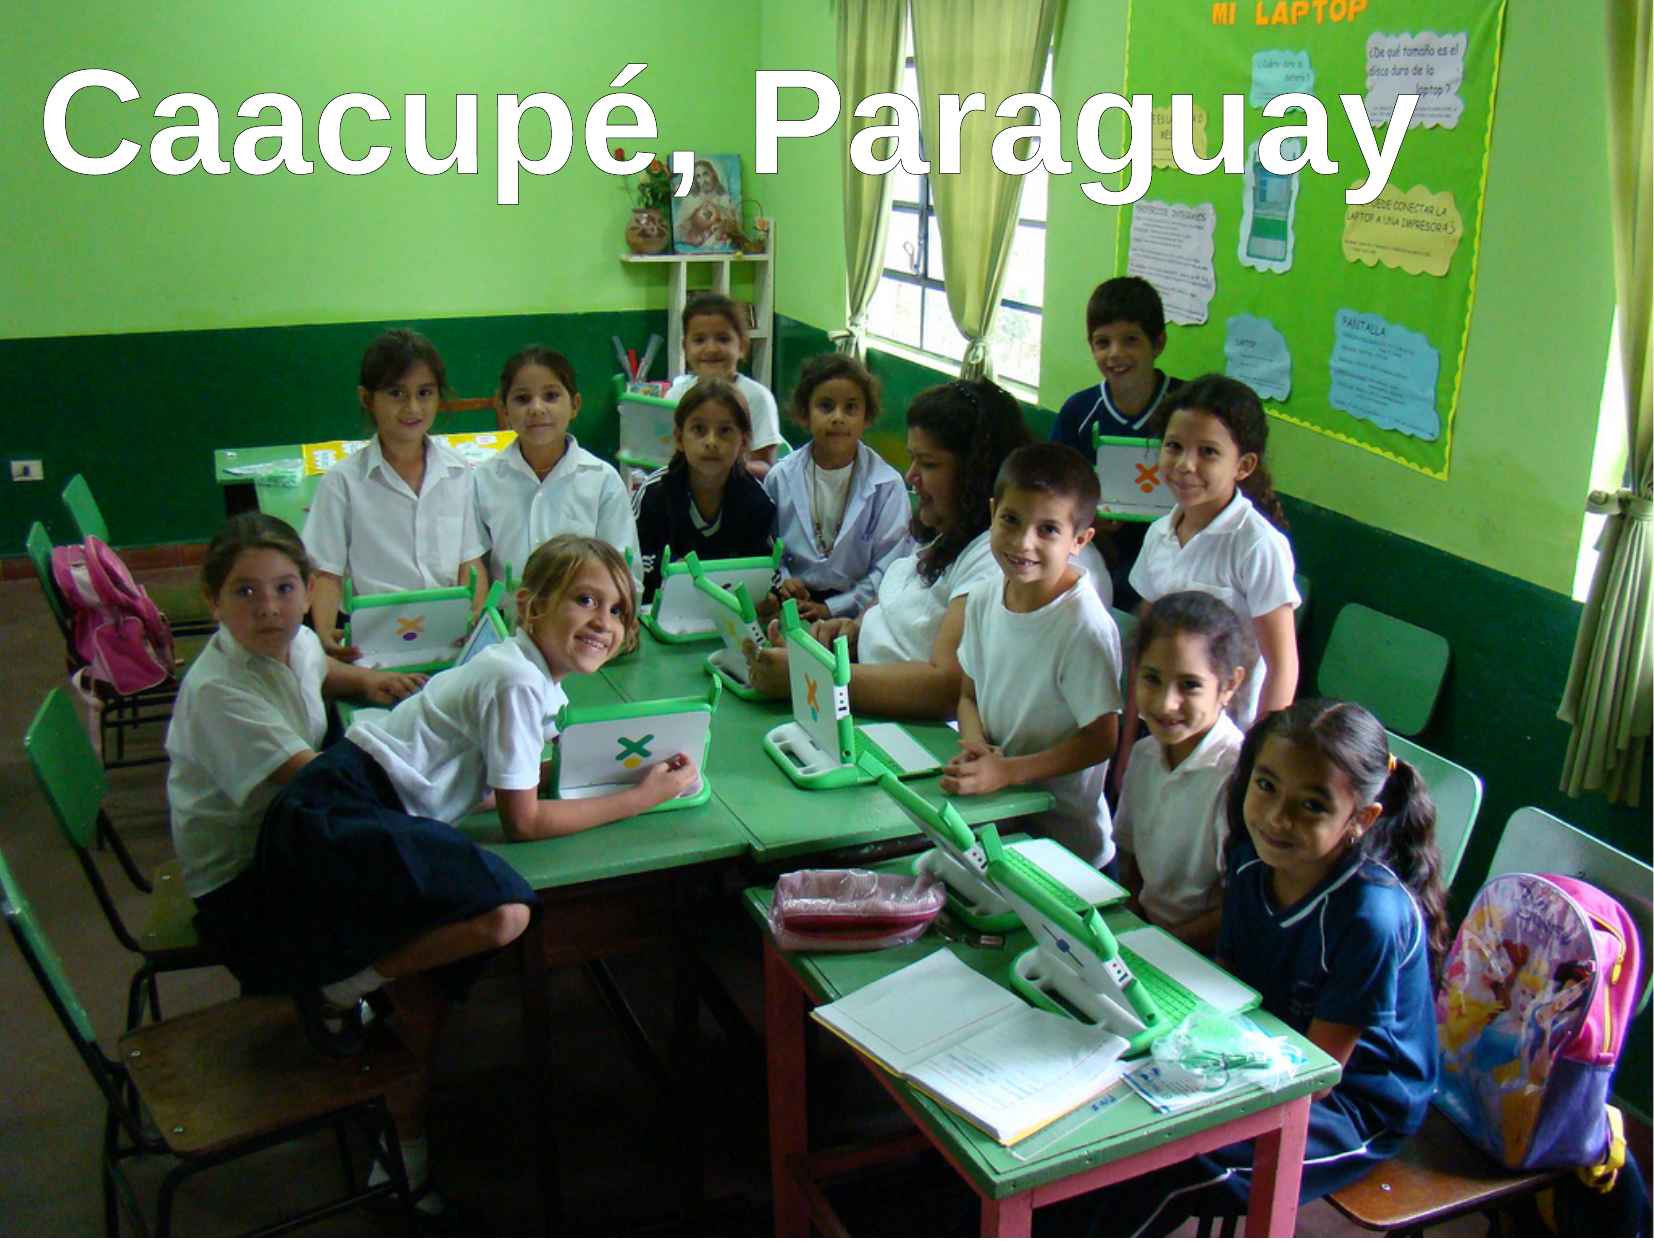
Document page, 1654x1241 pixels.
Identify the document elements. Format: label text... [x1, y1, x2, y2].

picture [0, 0, 1654, 1241]
title Caacupé, Paraguay [37, 17, 1534, 226]
